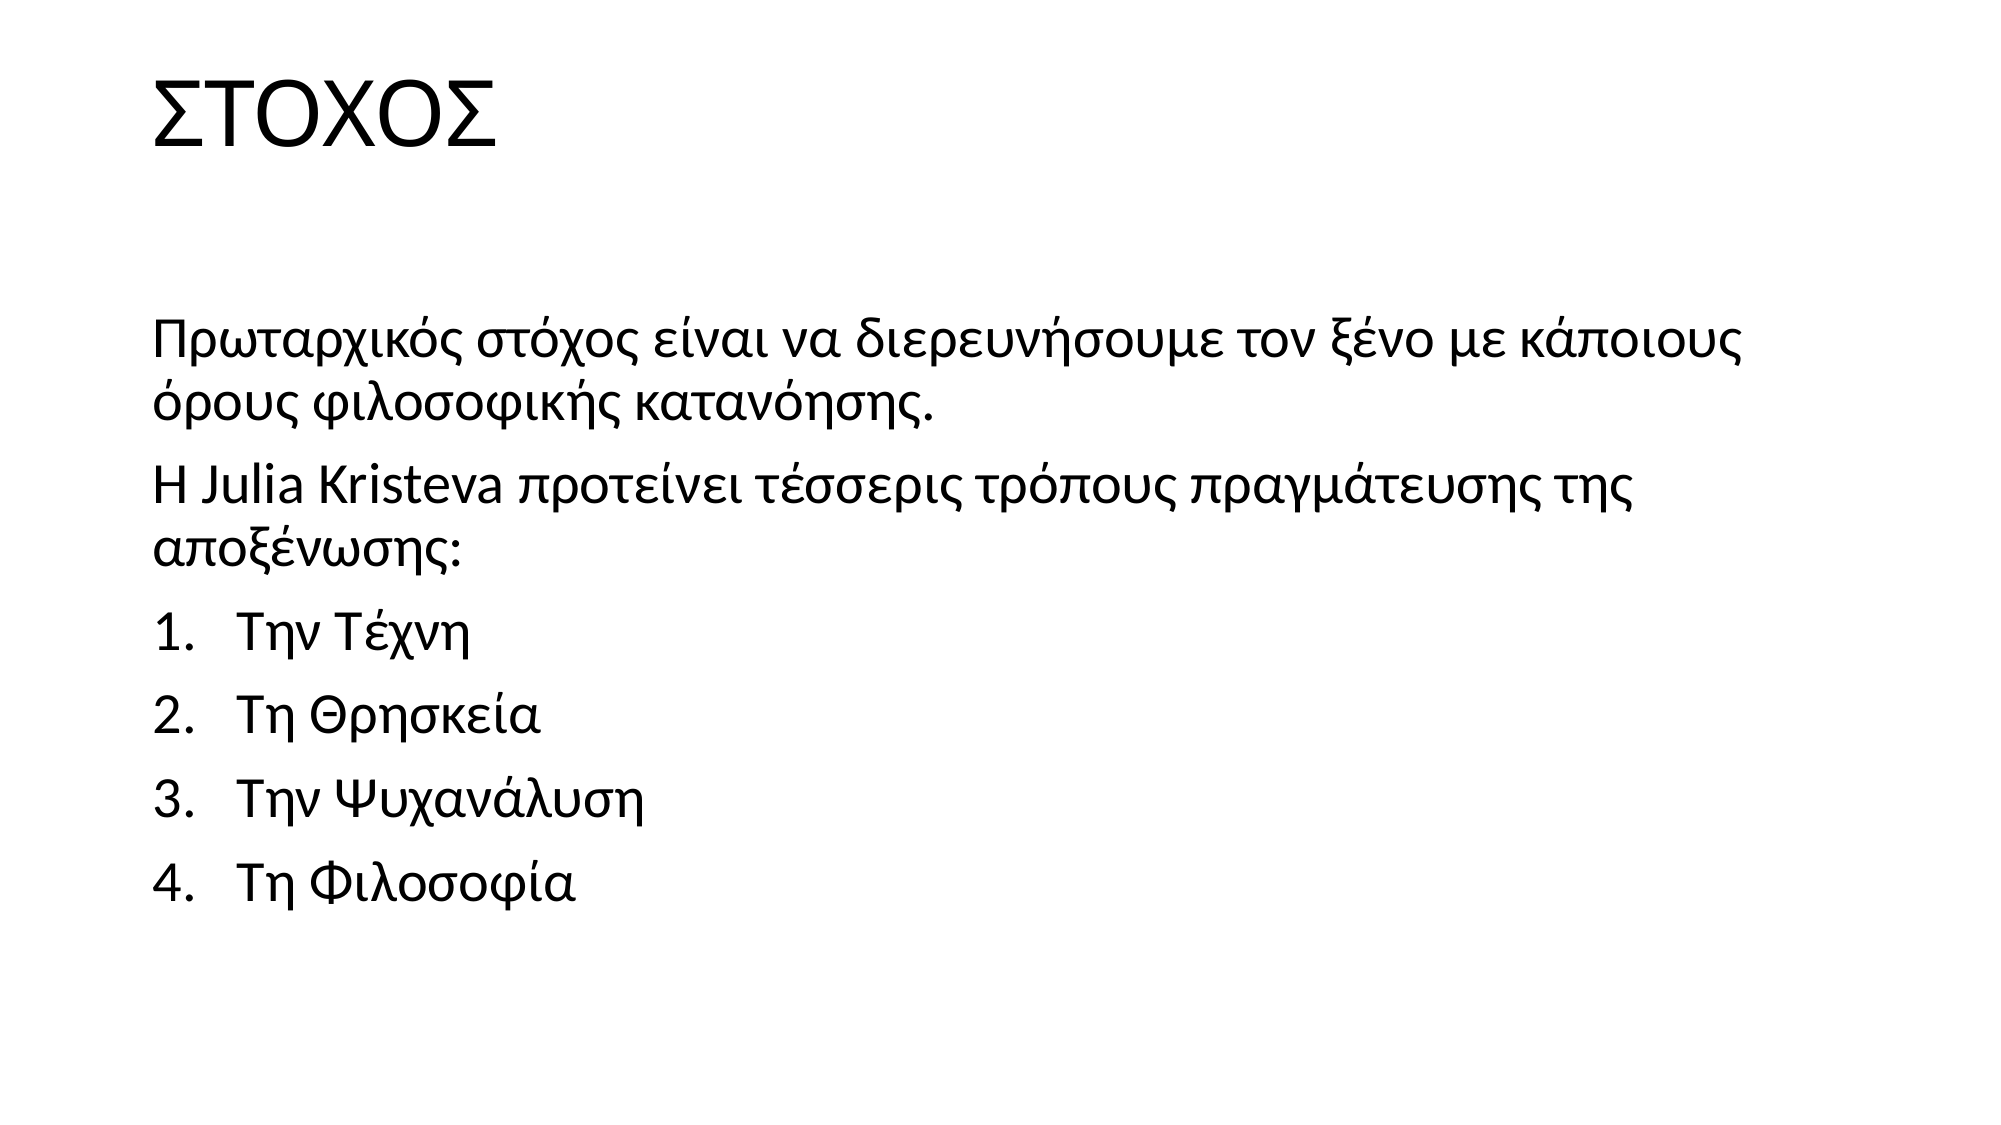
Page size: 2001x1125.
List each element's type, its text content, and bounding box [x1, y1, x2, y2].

title ΣΤΟΧΟΣ [137, 59, 1863, 278]
list Πρωταρχικός στόχος είναι να διερευνήσουμε τον ξένο με κάποιους όρους φιλοσοφικής κατανόησης. Η Julia Kristeva προτείνει τέσσερις τρόπους πραγμάτευσης της αποξένωσης: Την Τέχνη Τη Θρησκεία Την Ψυχανάλυση Τη Φιλοσοφία [137, 299, 1863, 1014]
